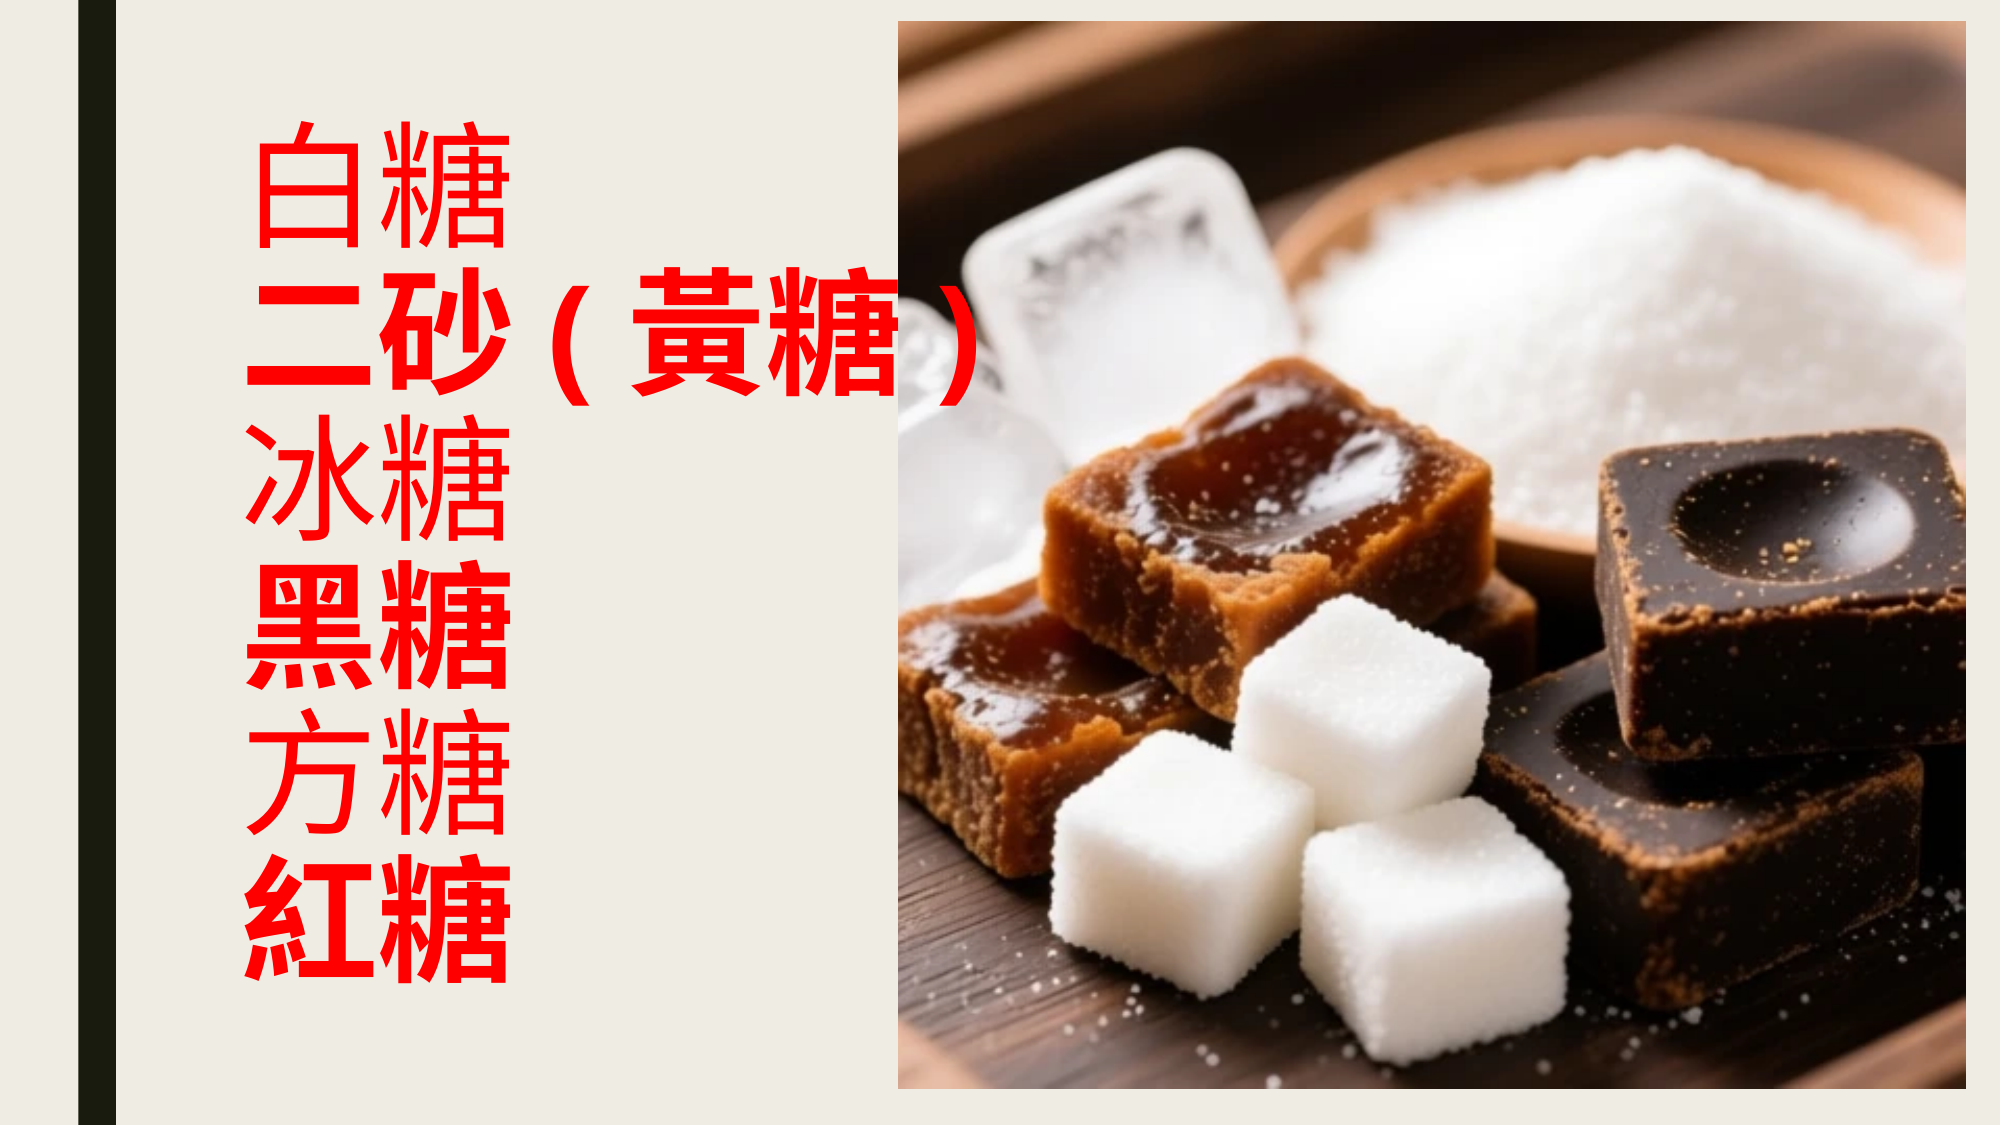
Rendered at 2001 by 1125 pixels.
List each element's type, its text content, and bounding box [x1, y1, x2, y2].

title 白糖 二砂(黃糖) 冰糖 黑糖 方糖 紅糖 [225, 112, 1801, 998]
picture [898, 21, 1966, 1089]
